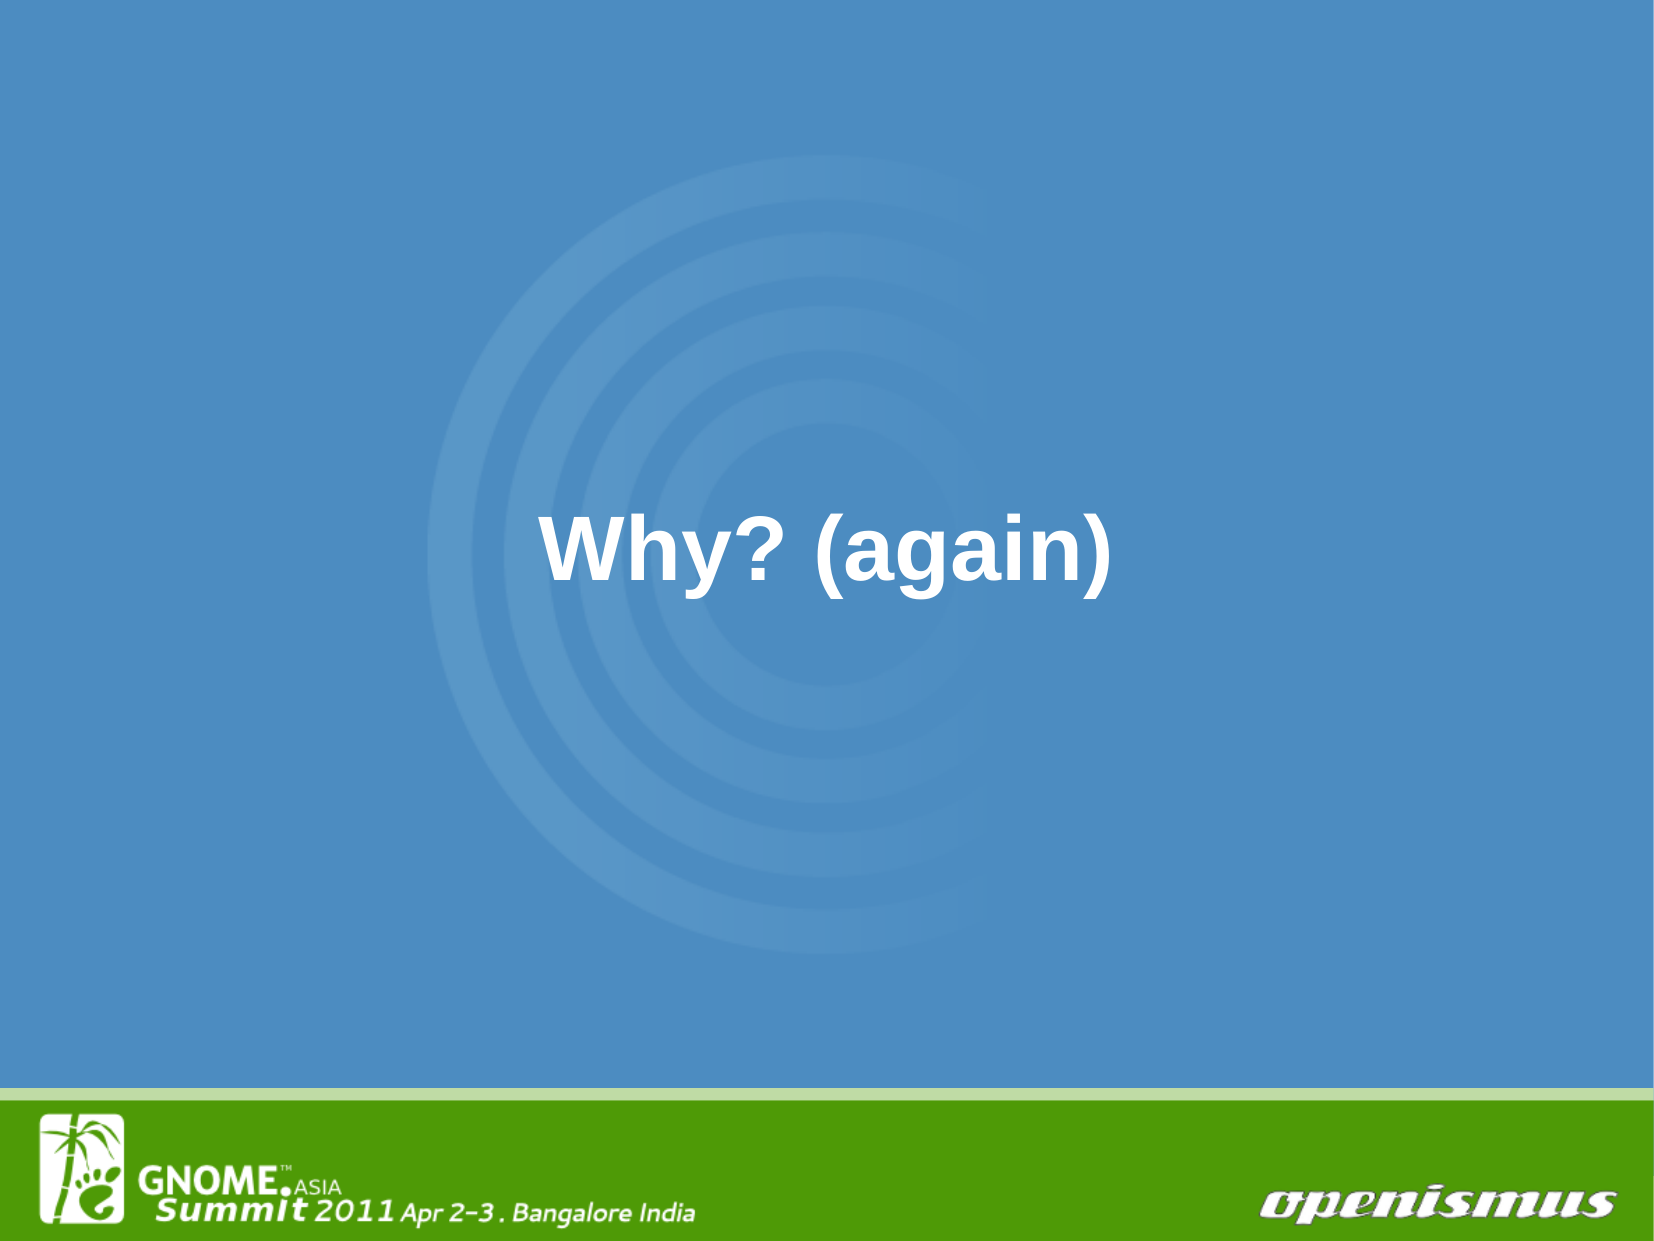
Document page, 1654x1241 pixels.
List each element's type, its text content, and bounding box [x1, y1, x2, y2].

picture [0, 0, 1654, 1241]
title Why? (again) [82, 445, 1571, 653]
